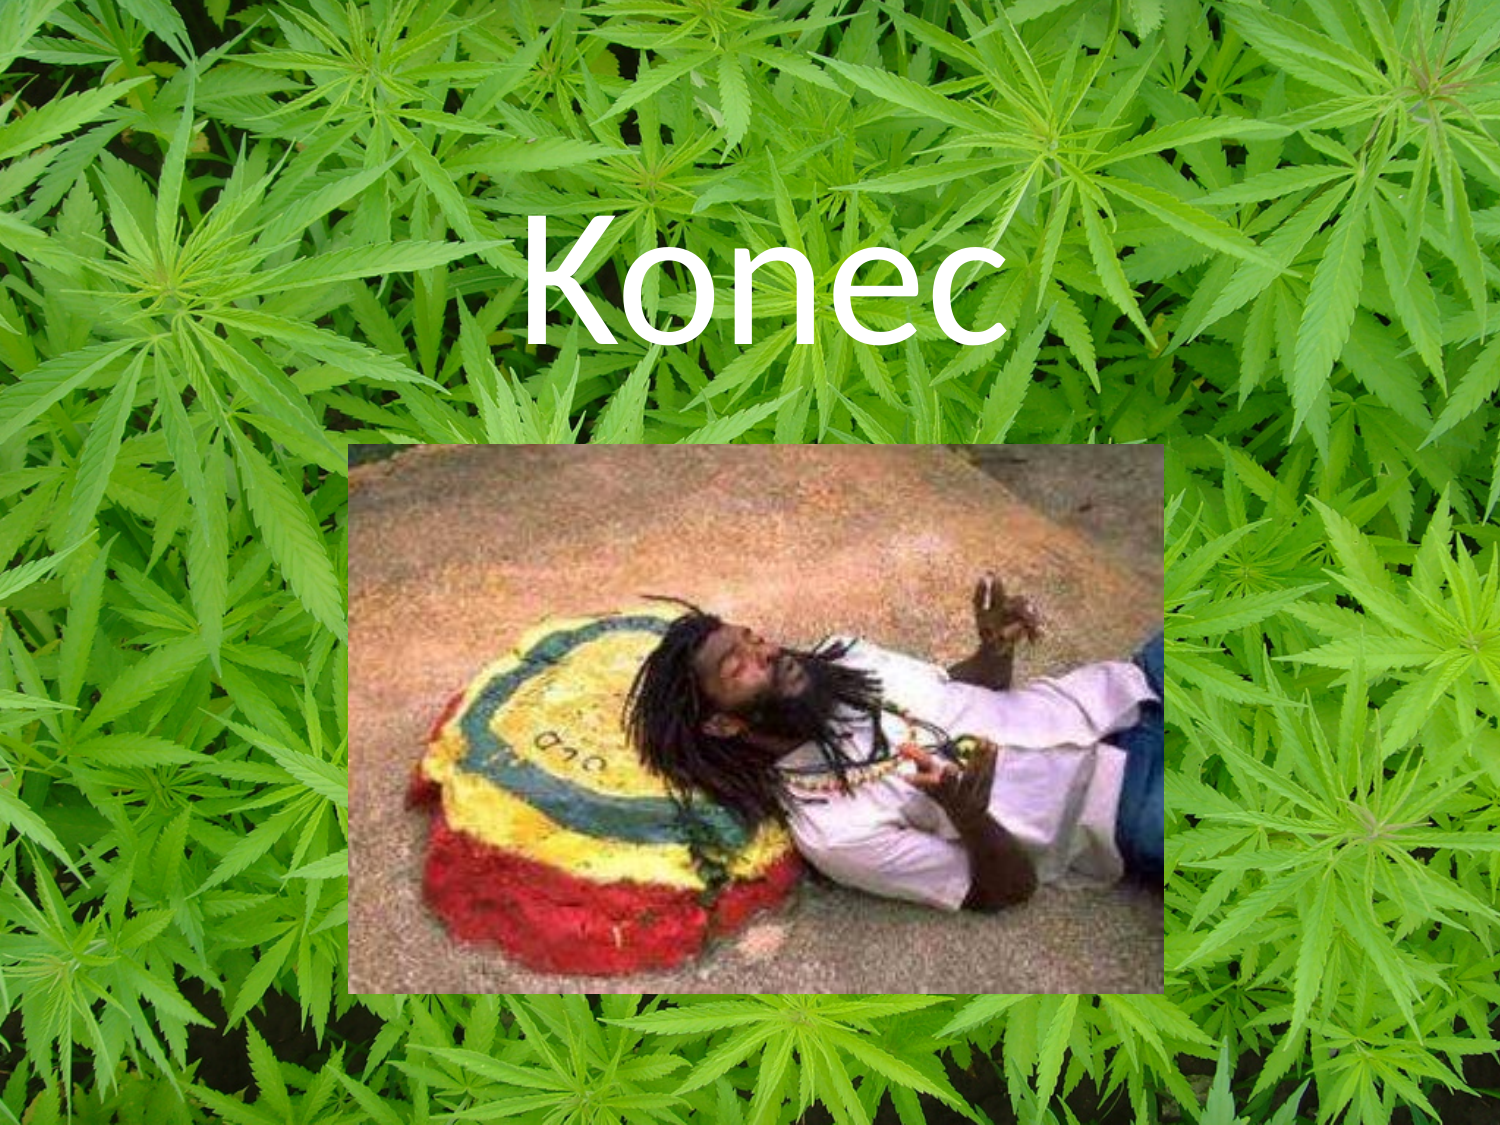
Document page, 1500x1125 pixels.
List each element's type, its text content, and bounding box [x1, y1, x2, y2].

list Konec [88, 137, 1439, 880]
picture [0, 0, 1500, 1125]
